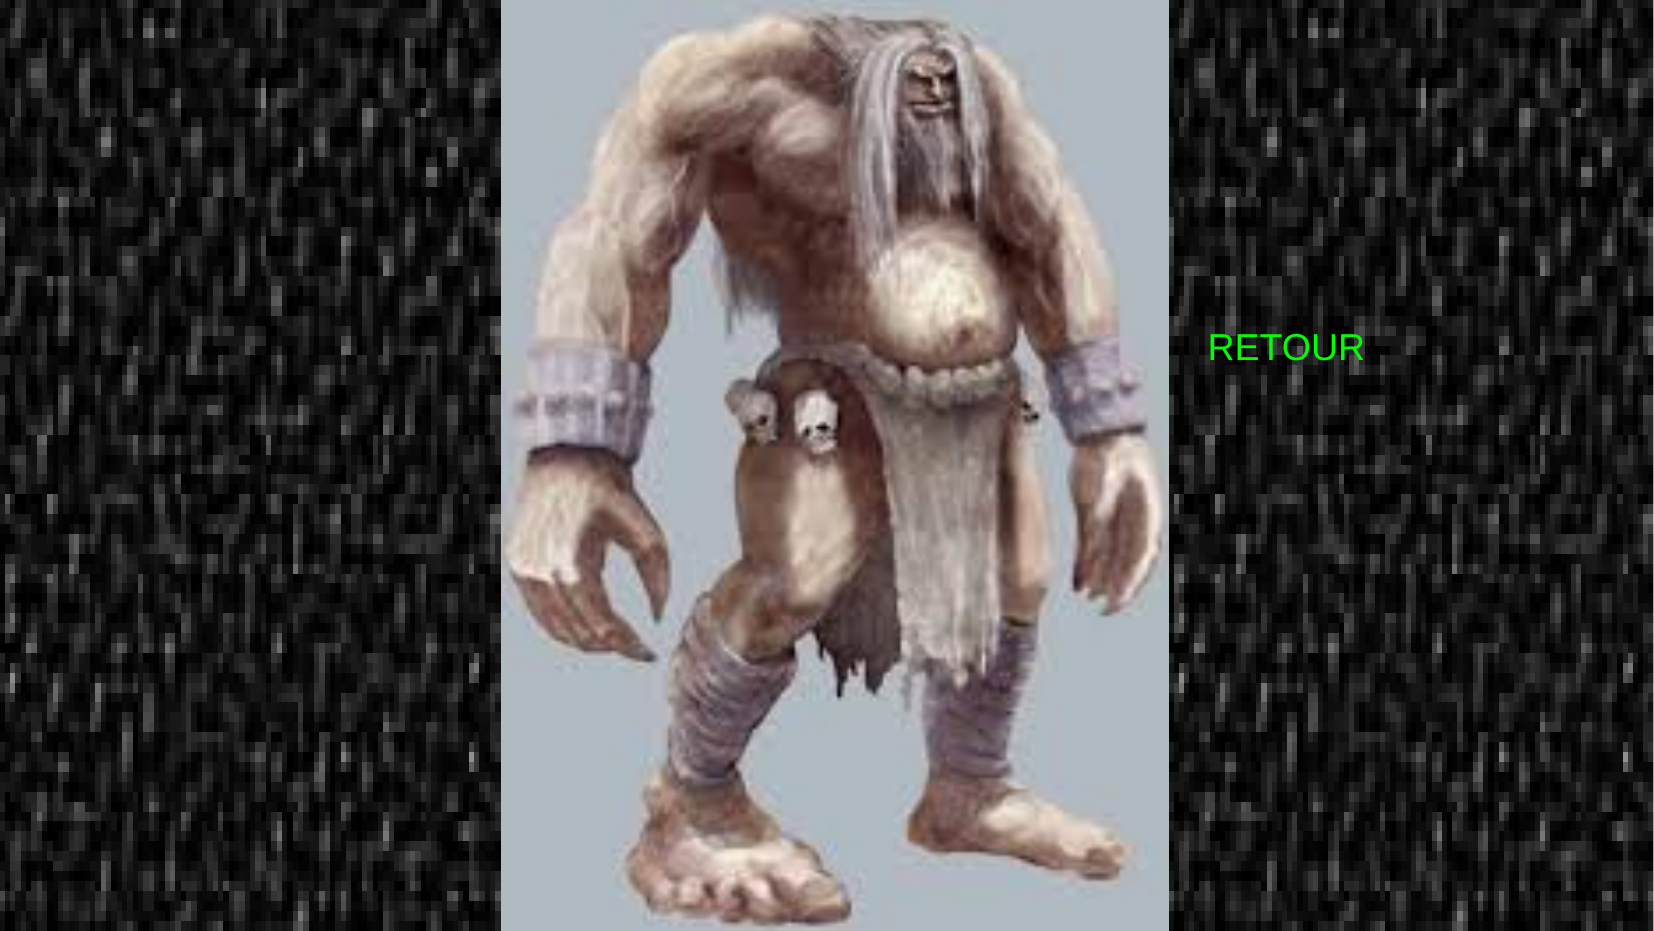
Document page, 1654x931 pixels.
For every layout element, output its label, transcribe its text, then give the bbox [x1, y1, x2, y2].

picture [0, 0, 1654, 931]
text_box RETOUR [1192, 318, 1382, 376]
